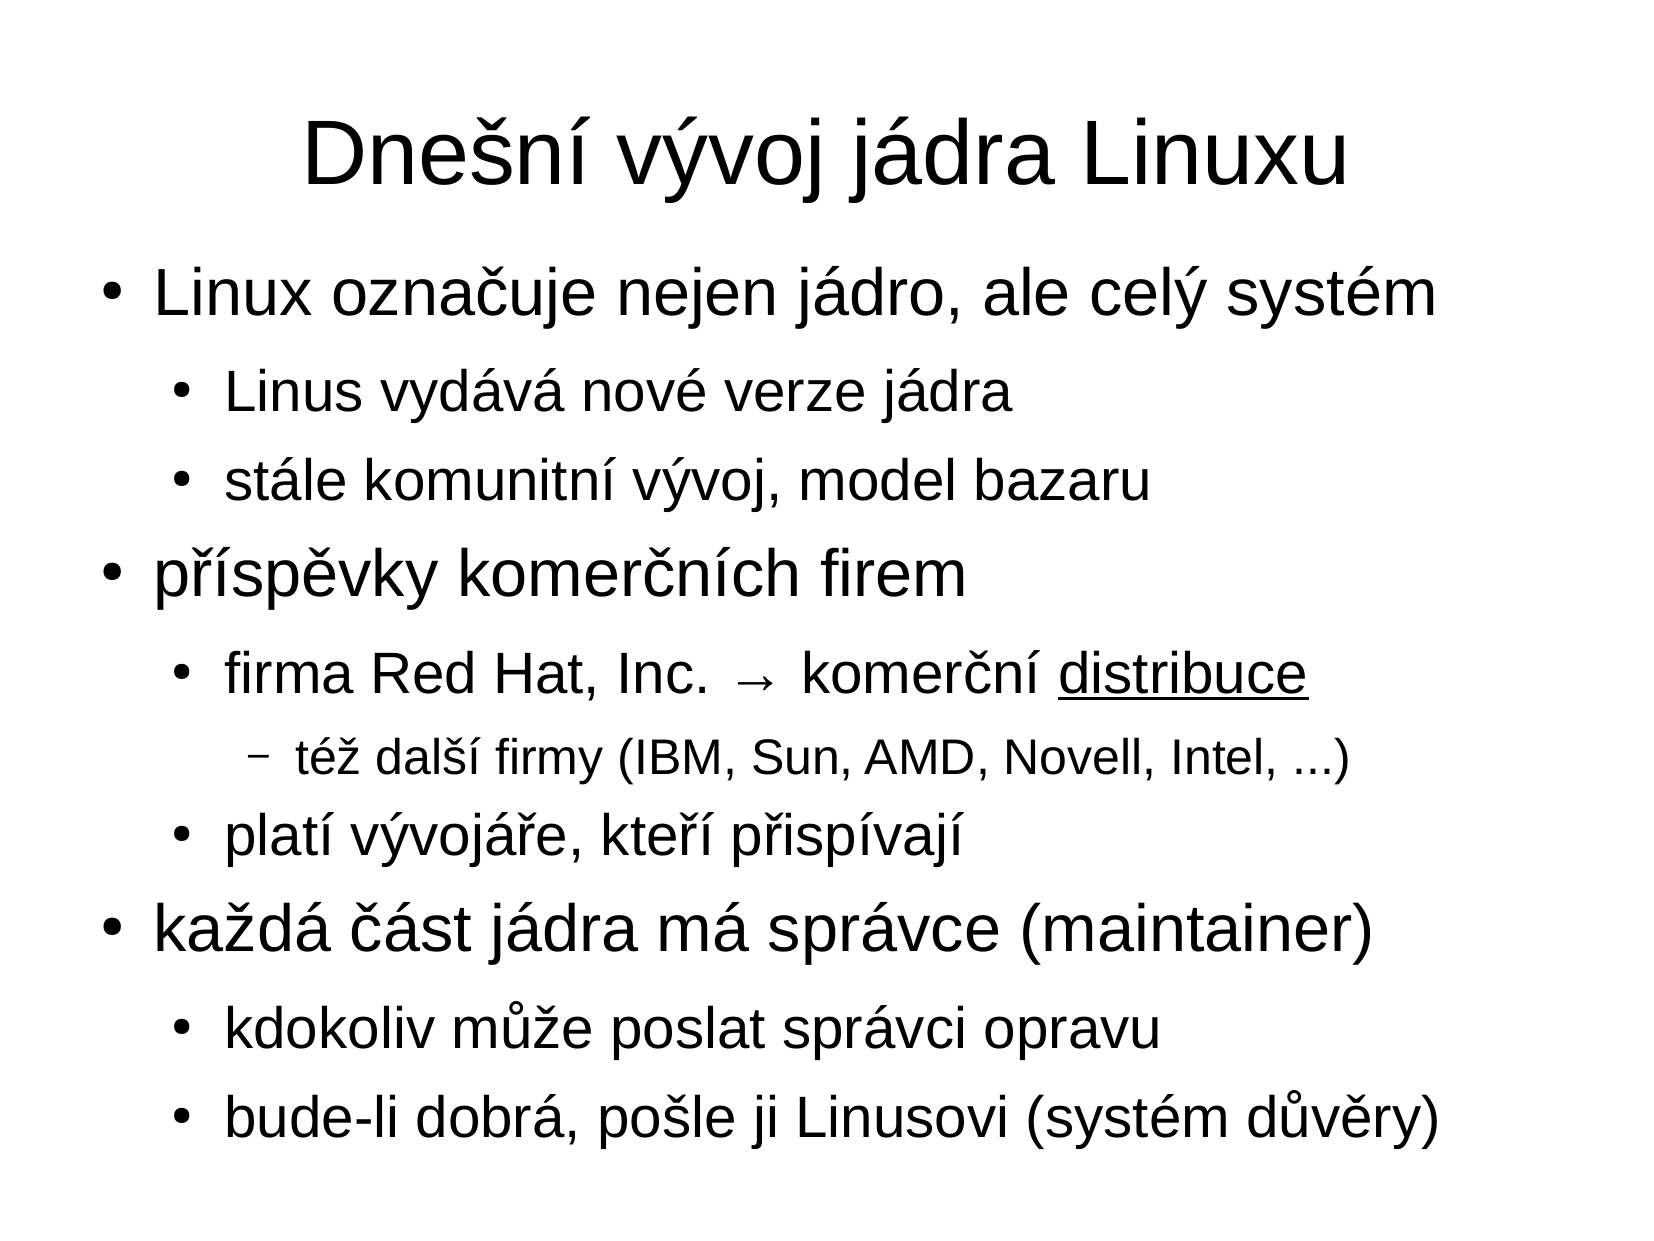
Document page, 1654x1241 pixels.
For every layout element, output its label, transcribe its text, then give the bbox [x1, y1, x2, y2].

title Dnešní vývoj jádra Linuxu [82, 56, 1571, 250]
list Linux označuje nejen jádro, ale celý systém Linus vydává nové verze jádra stále komunitní vývoj, model bazaru příspěvky komerčních firem firma Red Hat, Inc. → komerční distribuce též další firmy (IBM, Sun, AMD, Novell, Intel, ...) platí vývojáře, kteří přispívají každá část jádra má správce (maintainer) kdokoliv může poslat správci opravu bude-li dobrá, pošle ji Linusovi (systém důvěry) [82, 254, 1571, 1150]
